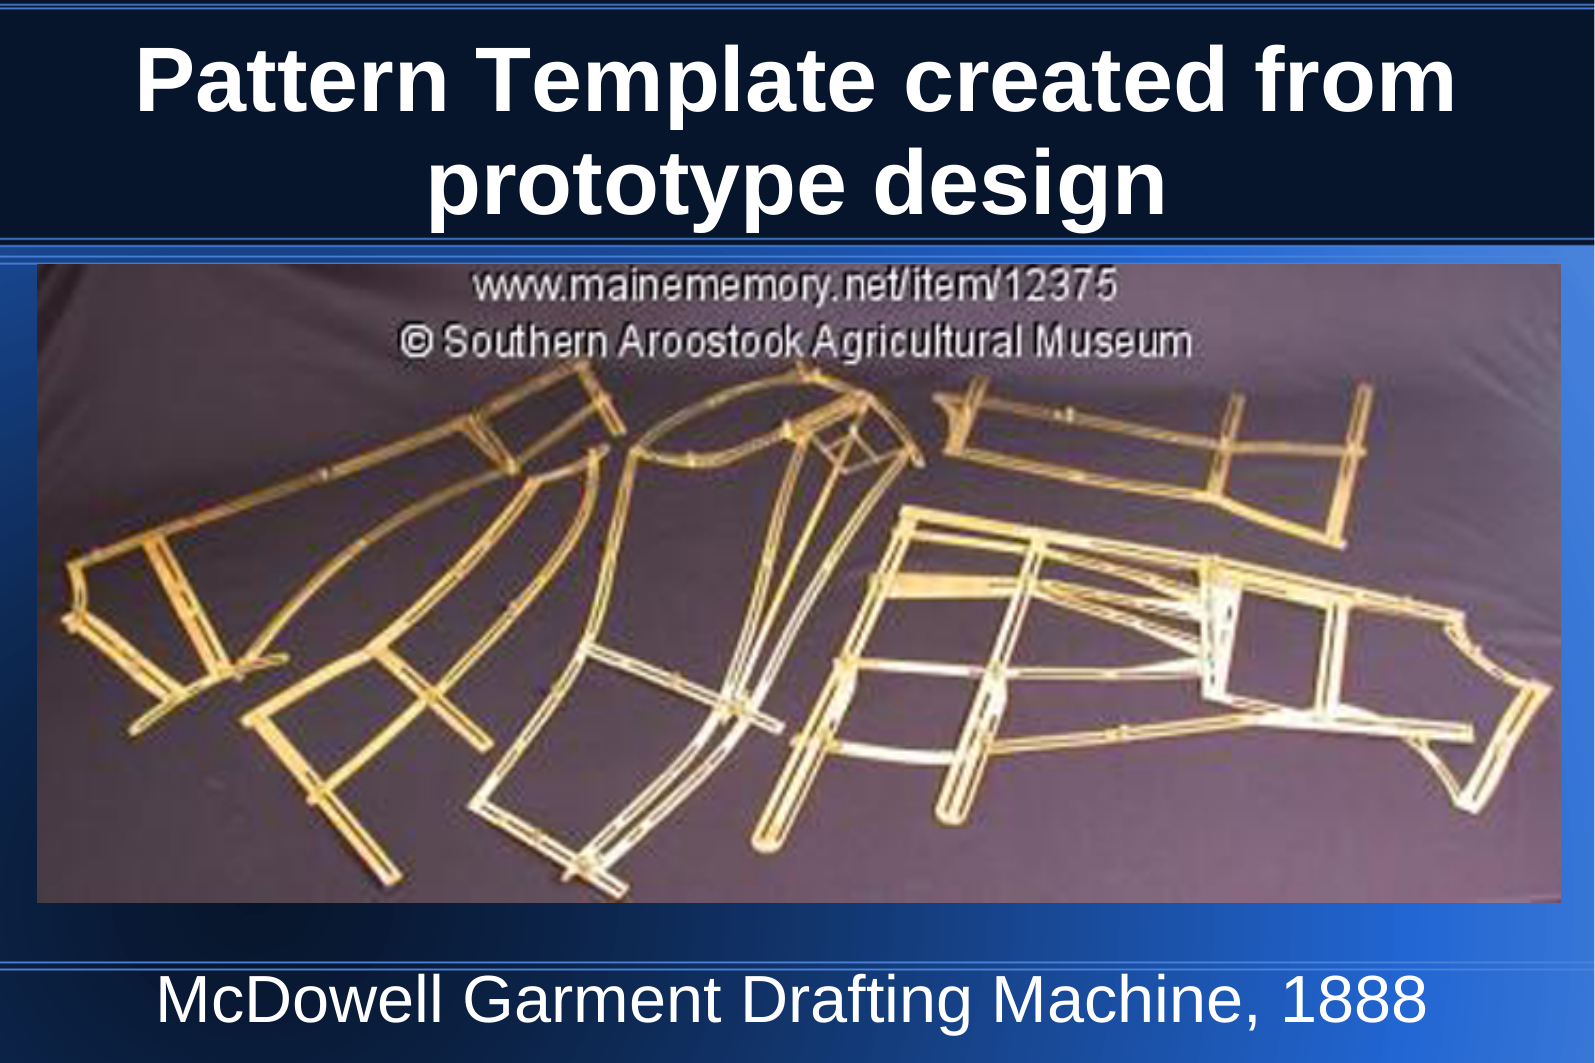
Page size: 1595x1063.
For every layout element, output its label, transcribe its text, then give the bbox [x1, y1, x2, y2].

list McDowell Garment Drafting Machine, 1888 [75, 962, 1510, 1051]
picture [0, 0, 1595, 1063]
title Pattern Template created from prototype design [79, 28, 1515, 234]
